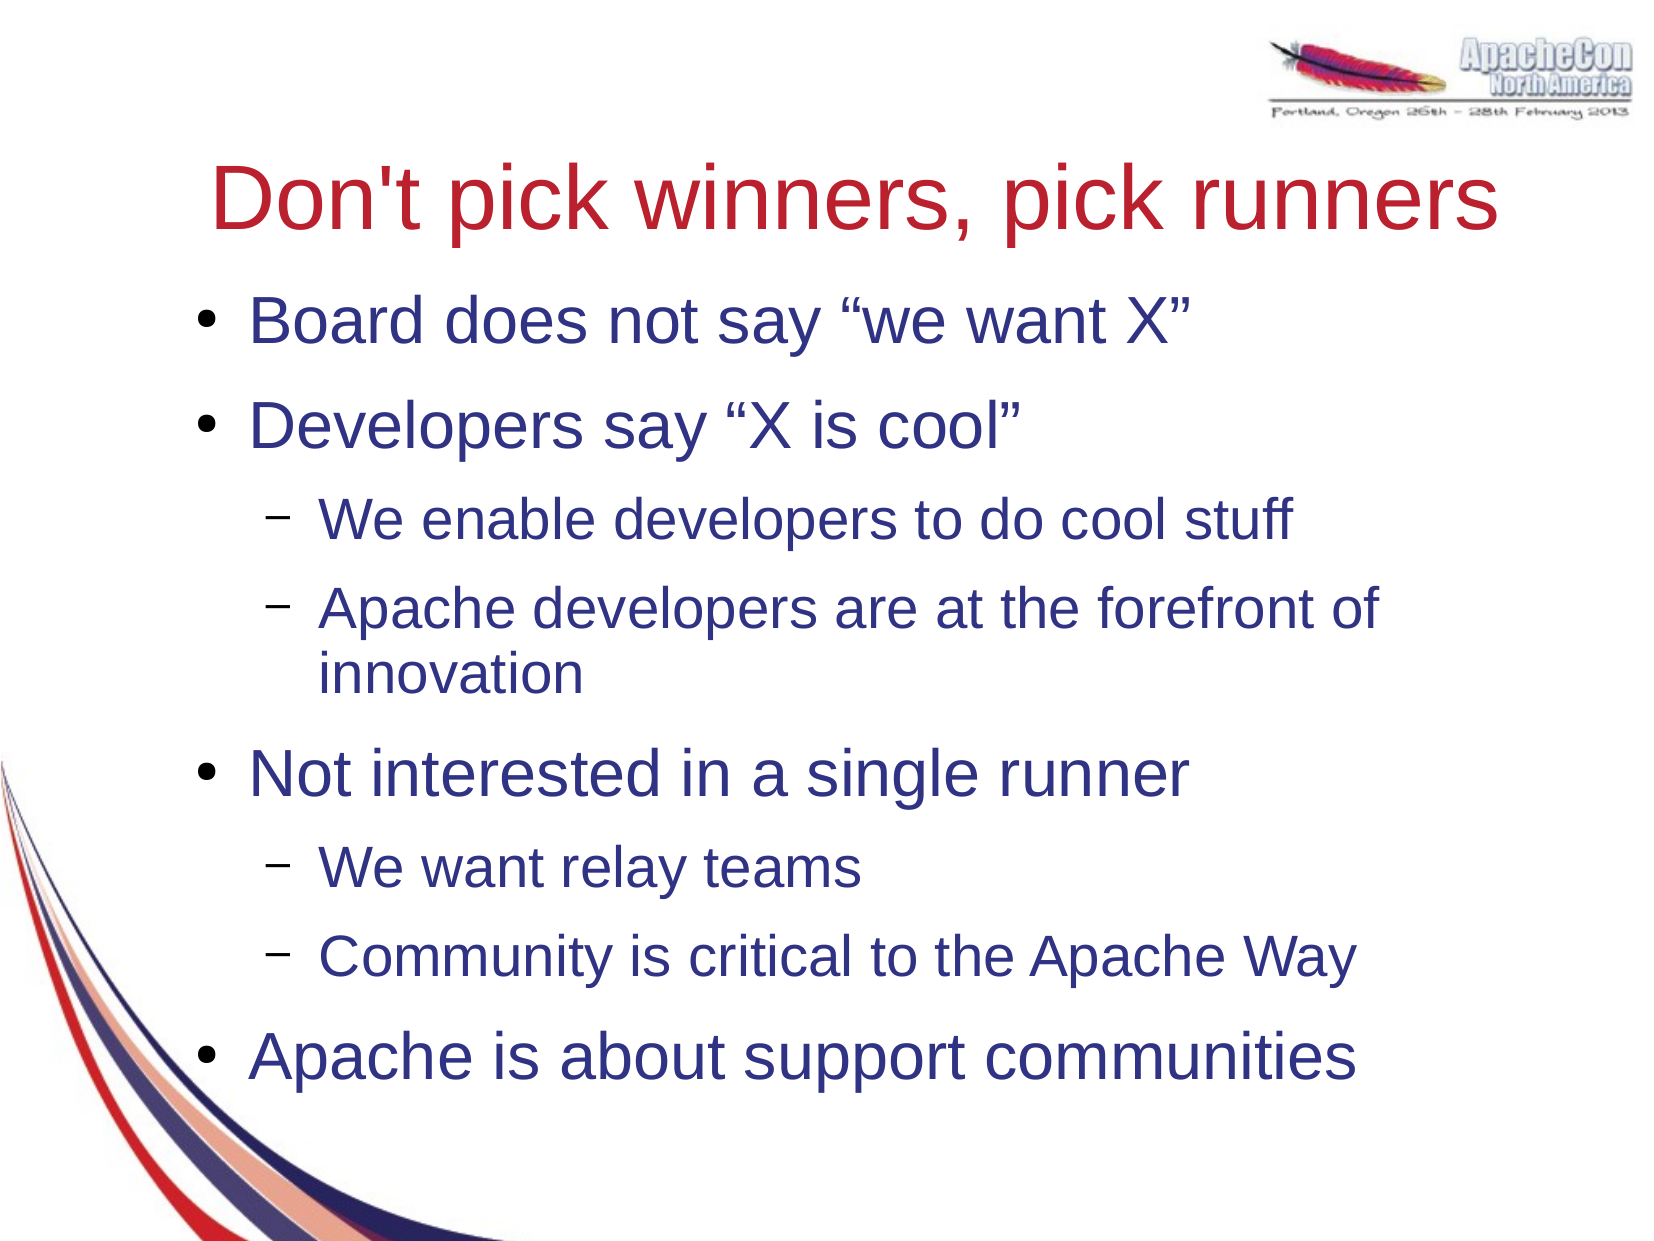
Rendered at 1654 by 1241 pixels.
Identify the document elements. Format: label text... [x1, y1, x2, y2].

title Don't pick winners, pick runners [177, 141, 1536, 254]
list Board does not say “we want X” Developers say “X is cool” We enable developers to do cool stuff Apache developers are at the forefront of innovation Not interested in a single runner We want relay teams Community is critical to the Apache Way Apache is about support communities [177, 283, 1536, 1094]
picture [0, 0, 1654, 1241]
